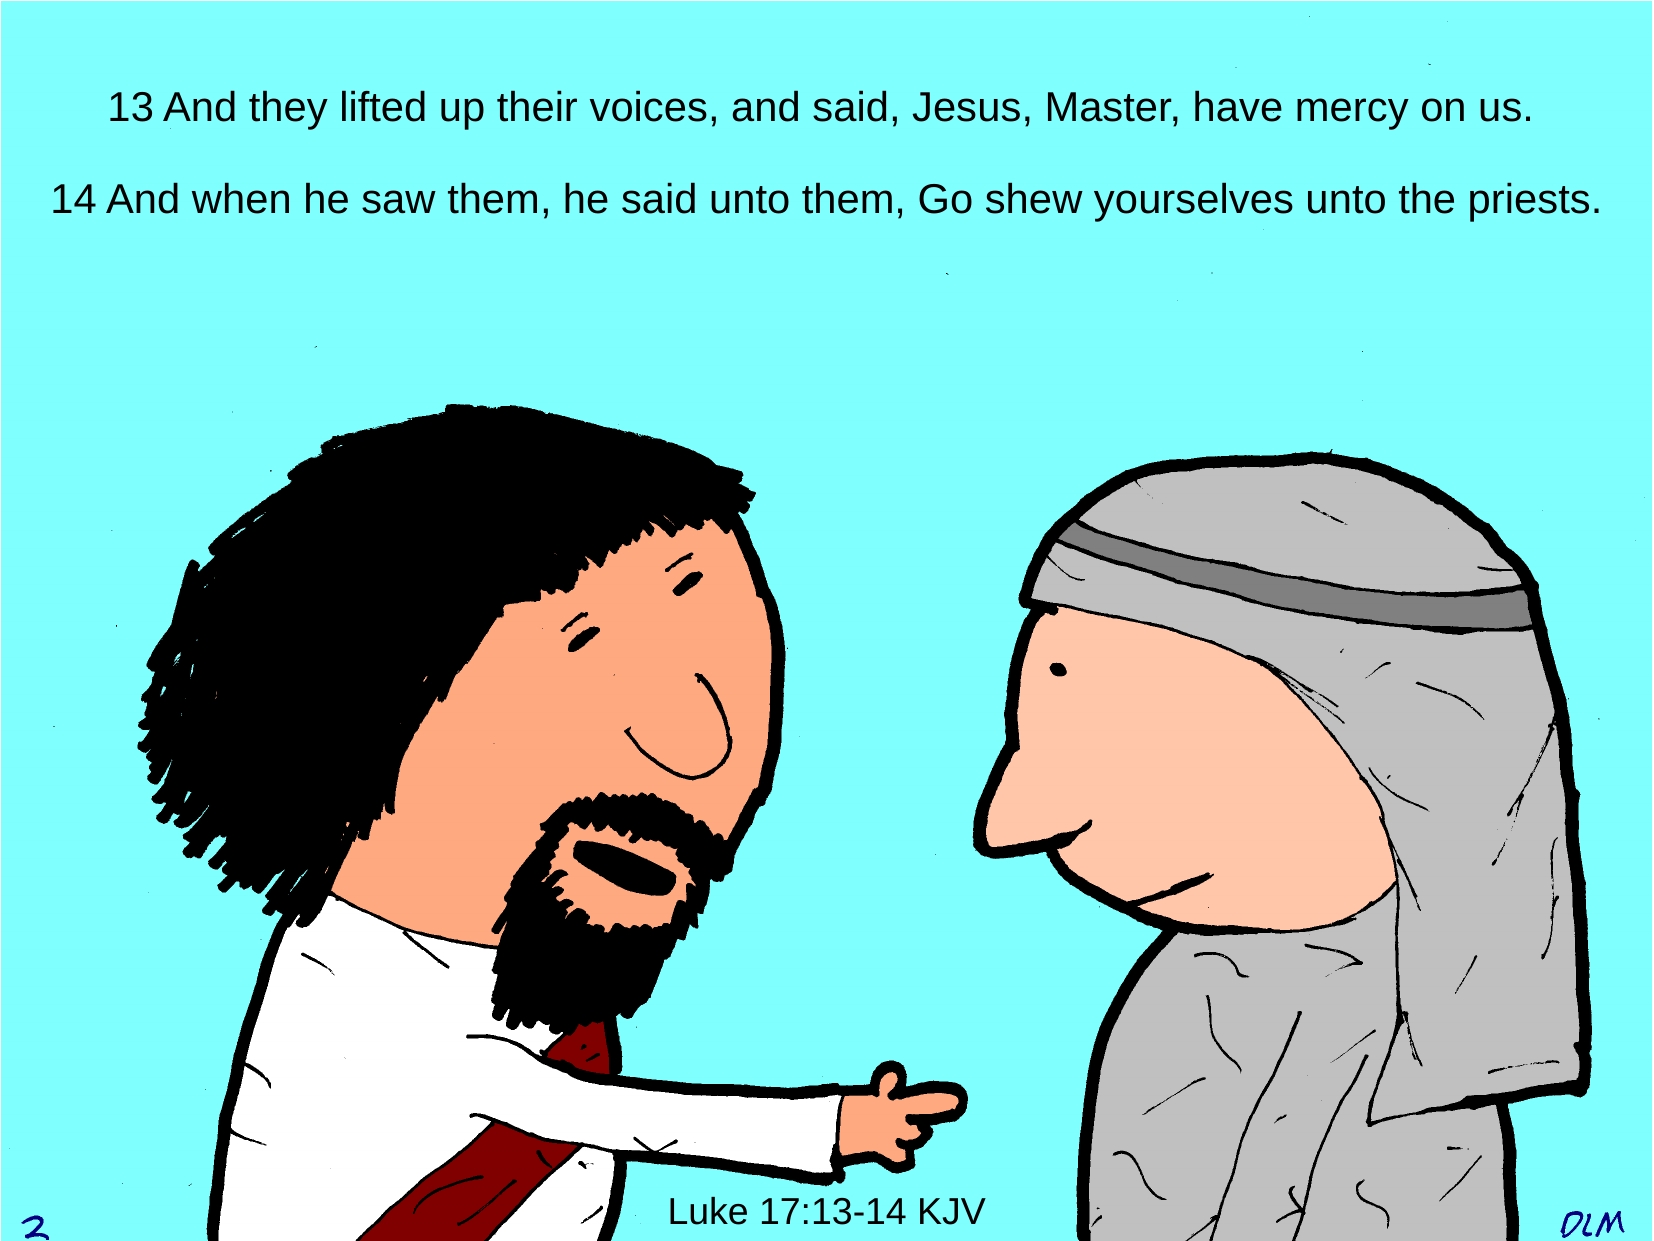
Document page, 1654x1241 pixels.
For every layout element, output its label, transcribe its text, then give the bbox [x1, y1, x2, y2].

title 13 And they lifted up their voices, and said, Jesus, Master, have mercy on us. 14 And when he saw them, he said unto them, Go shew yourselves unto the priests. [41, 49, 1613, 257]
picture [1, 1, 1652, 1241]
text_box Luke 17:13-14 KJV [601, 1183, 1052, 1241]
